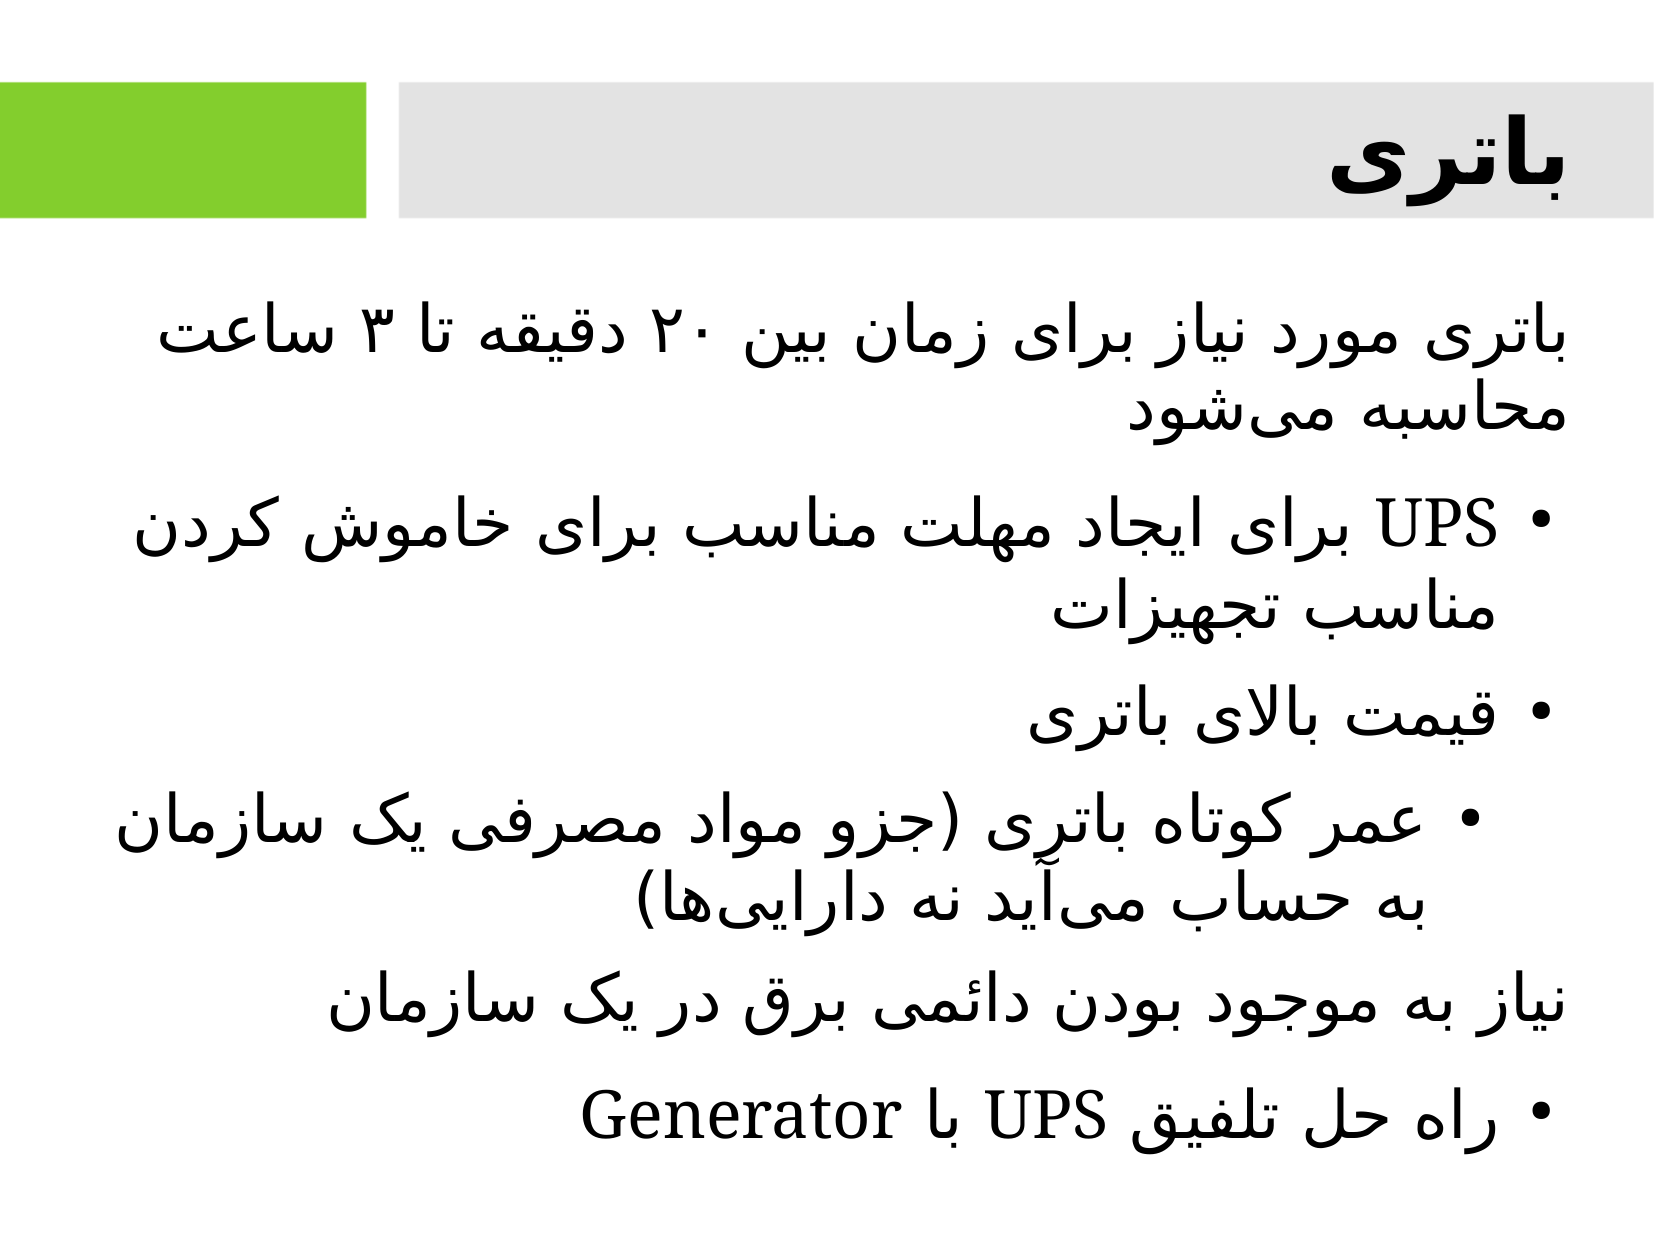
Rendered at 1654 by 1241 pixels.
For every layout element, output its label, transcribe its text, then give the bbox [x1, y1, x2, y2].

picture [0, 0, 1654, 1241]
title باتری [82, 49, 1571, 257]
list باتری مورد نیاز برای زمان بین ۲۰ دقیقه تا ۳ ساعت محاسبه می‌شود UPS برای ایجاد مهلت مناسب برای خاموش کردن مناسب تجهیزات قیمت بالای باتری عمر کوتاه باتری (جزو مواد مصرفی یک سازمان به حساب می‌آید نه دارایی‌ها) نیاز به موجود بودن دائمی برق در یک سازمان راه حل تلفیق UPS با Generator [82, 290, 1571, 1182]
